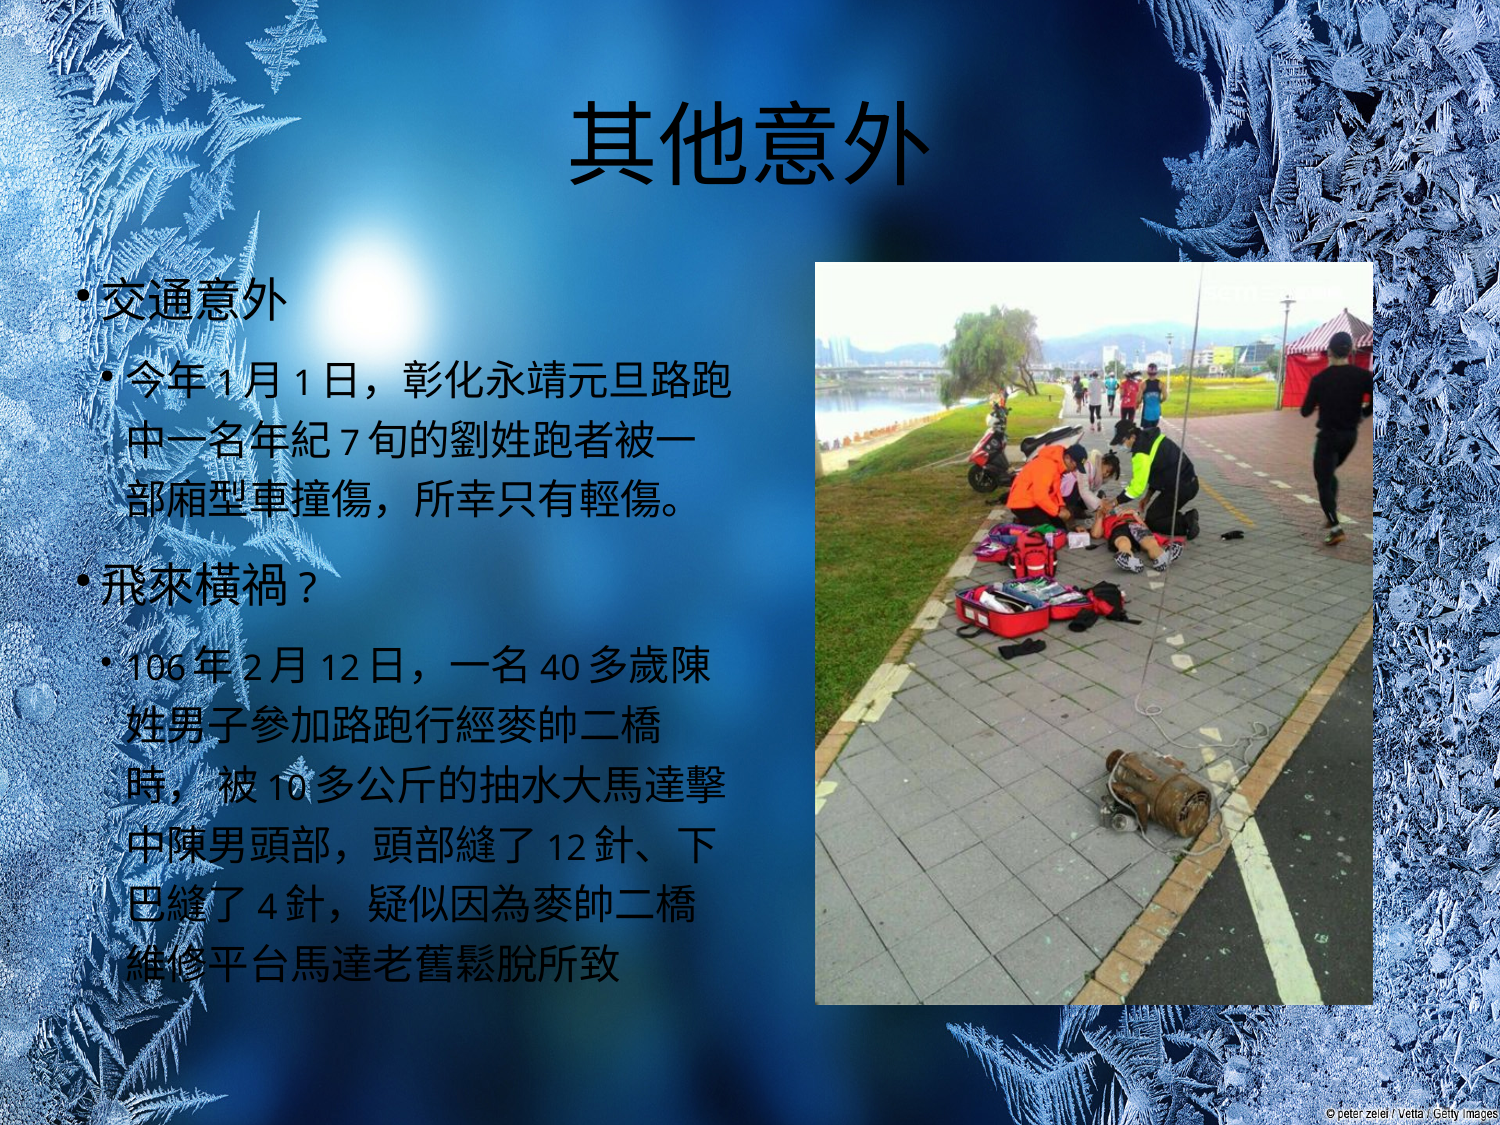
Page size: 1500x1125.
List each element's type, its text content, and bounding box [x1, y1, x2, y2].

title 其他意外 [75, 45, 1425, 233]
list 交通意外 今年1月1日，彰化永靖元旦路跑中一名年紀7旬的劉姓跑者被一部廂型車撞傷，所幸只有輕傷。 飛來橫禍? 106年2月12日，一名40多歲陳姓男子參加路跑行經麥帥二橋時， 被10多公斤的抽水大馬達擊中陳男頭部，頭部縫了12針、下巴縫了4針，疑似因為麥帥二橋維修平台馬達老舊鬆脫所致 [75, 262, 738, 1005]
picture [0, 0, 1500, 1125]
